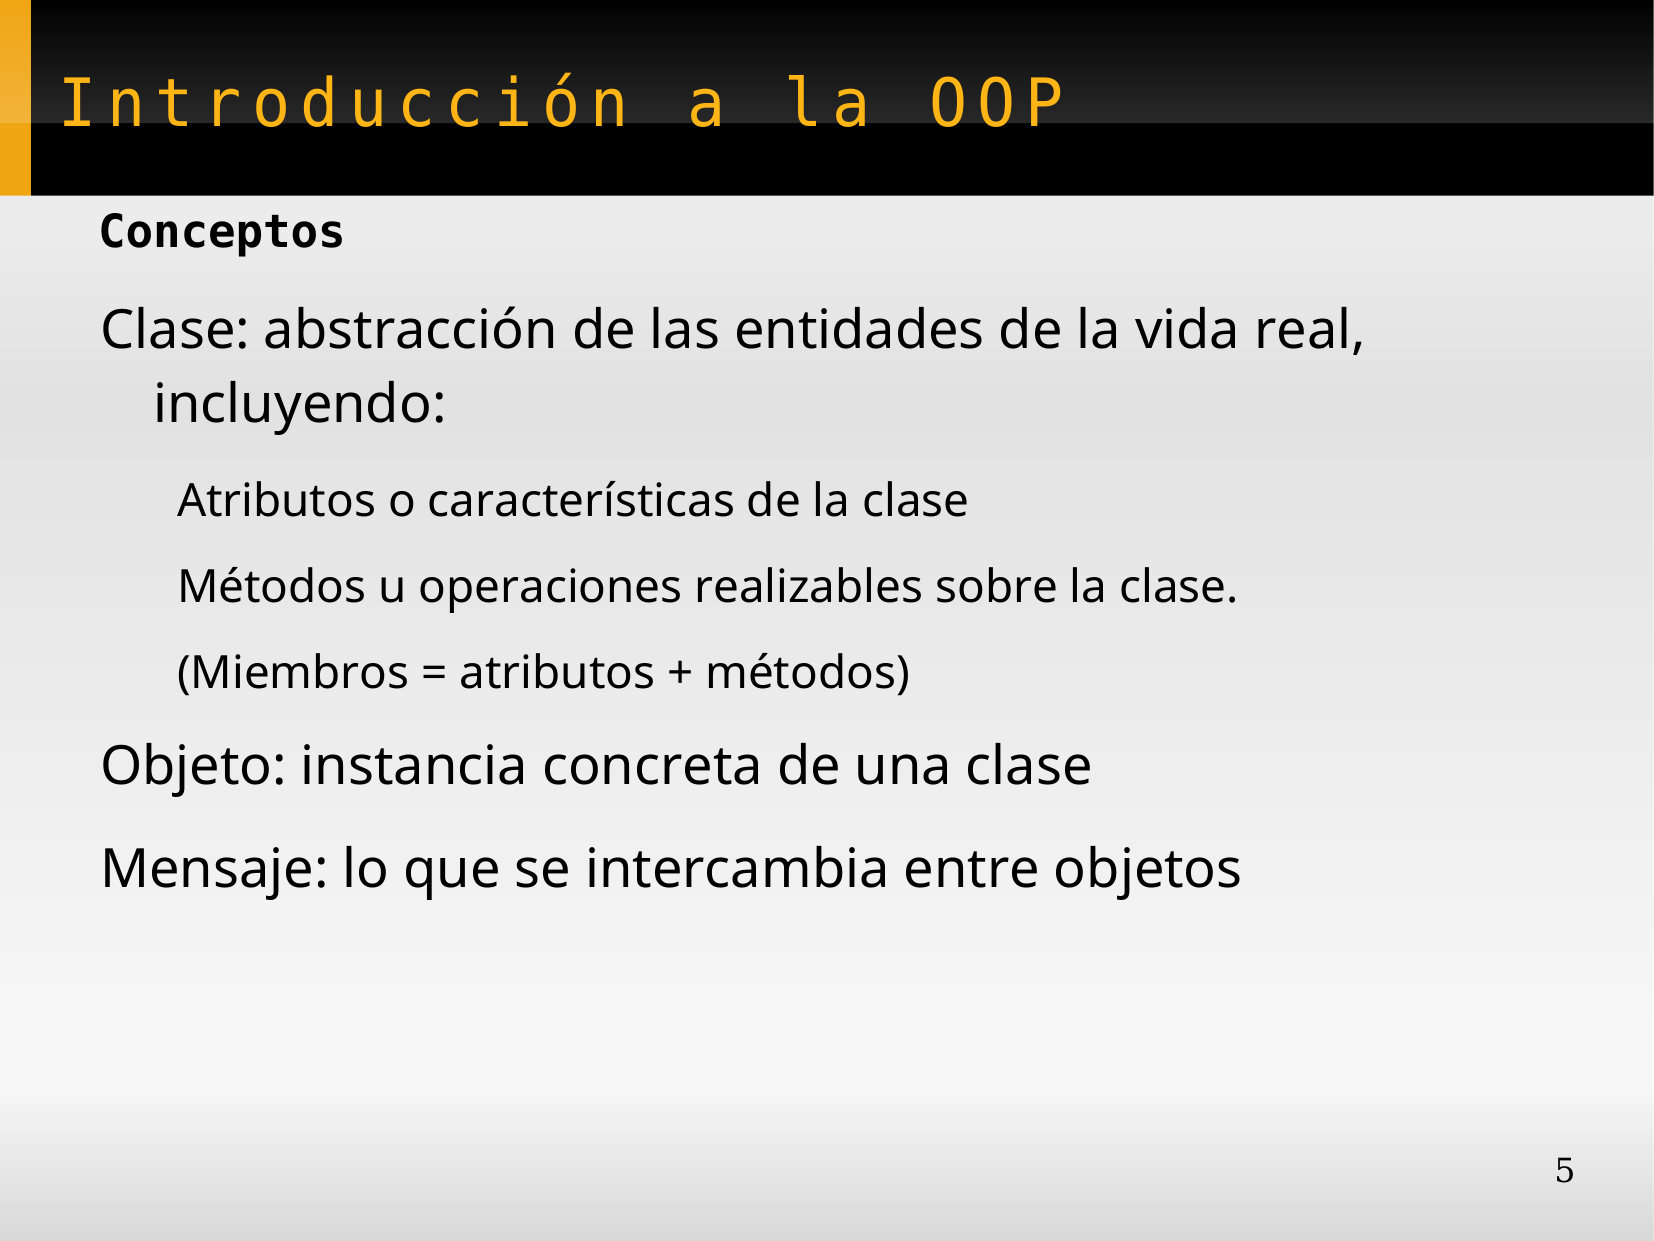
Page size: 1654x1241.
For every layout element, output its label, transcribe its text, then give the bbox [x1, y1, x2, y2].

list Clase: abstracción de las entidades de la vida real, incluyendo: Atributos o características de la clase Métodos u operaciones realizables sobre la clase. (Miembros = atributos + métodos) Objeto: instancia concreta de una clase Mensaje: lo que se intercambia entre objetos [82, 290, 1571, 1109]
text_box Conceptos [83, 197, 361, 266]
title Introducción a la OOP [59, 29, 1595, 178]
picture [0, 0, 1654, 1241]
